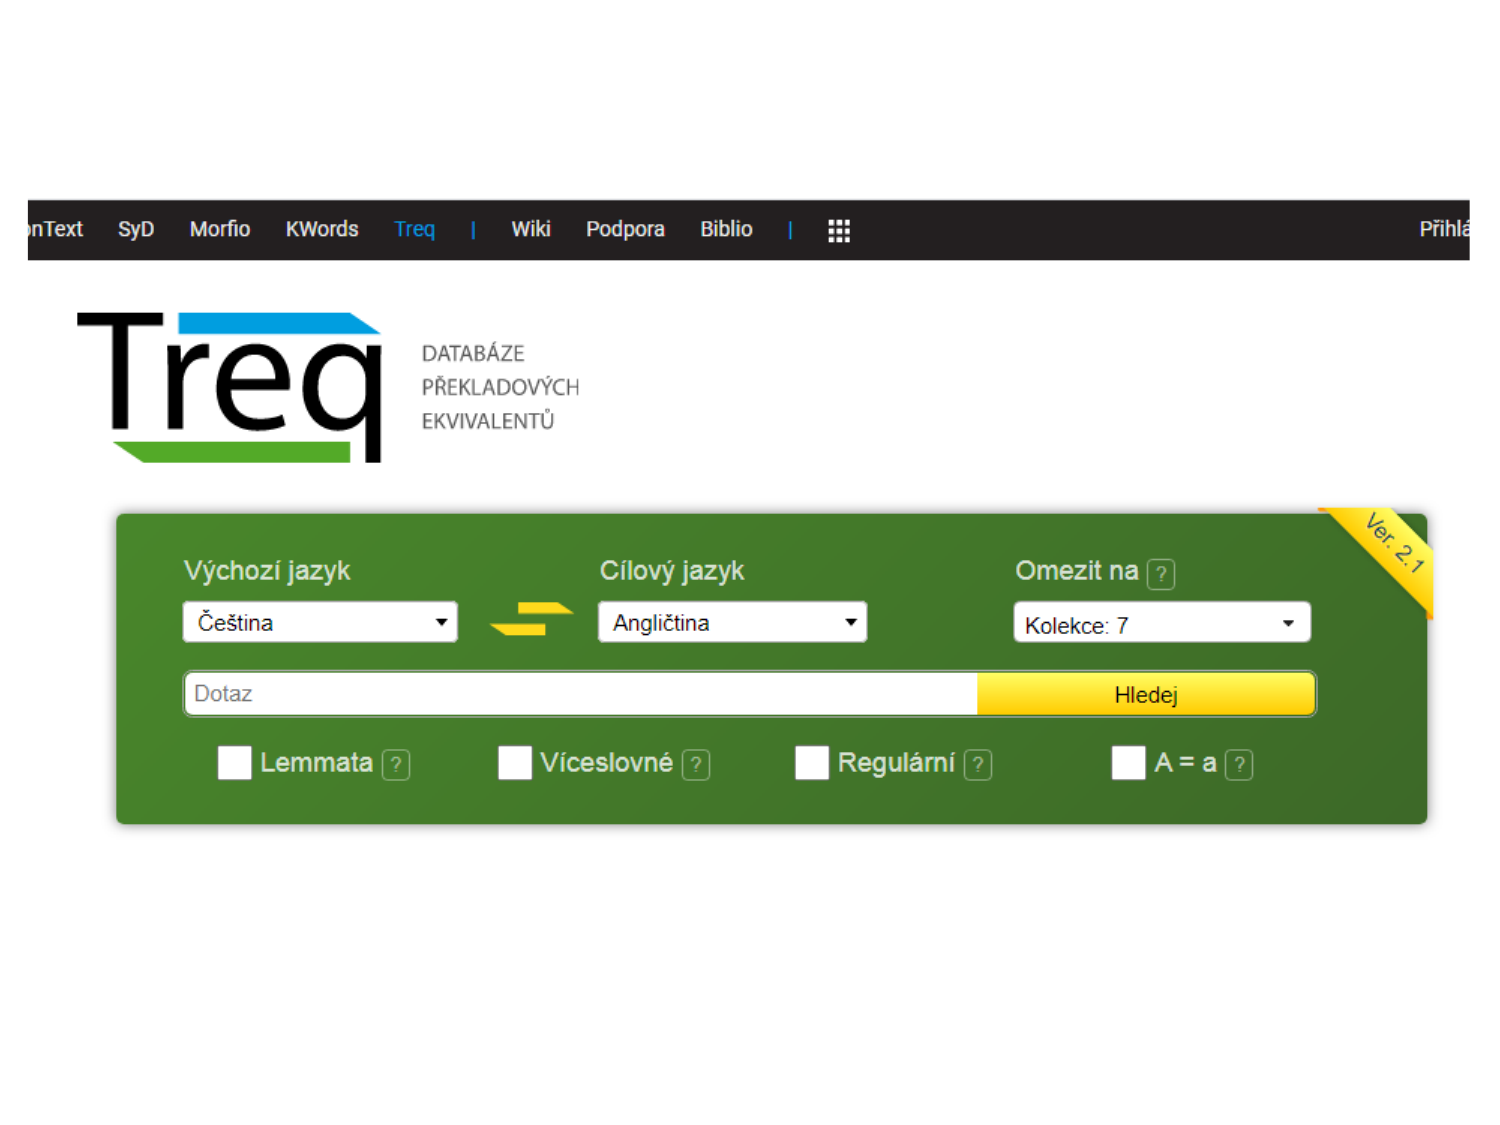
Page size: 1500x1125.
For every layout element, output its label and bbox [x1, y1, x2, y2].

picture [27, 196, 1470, 870]
